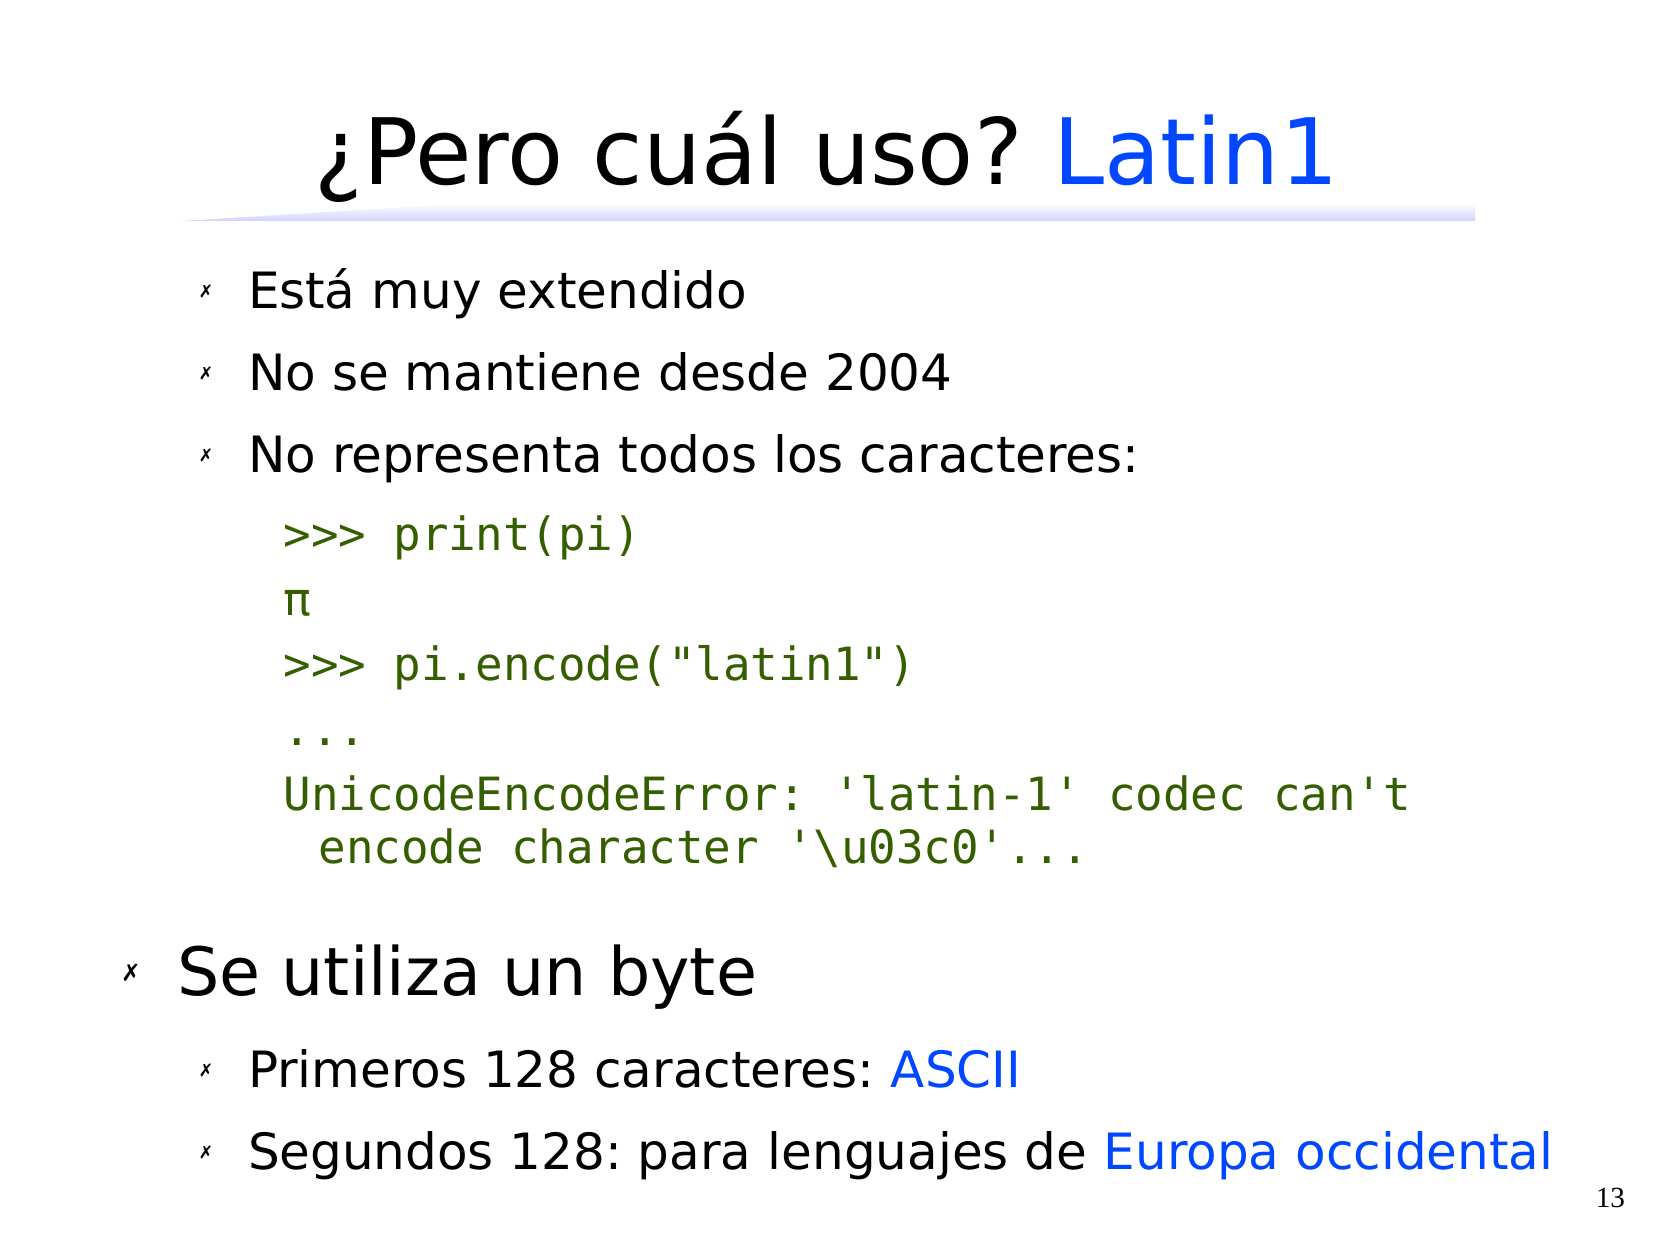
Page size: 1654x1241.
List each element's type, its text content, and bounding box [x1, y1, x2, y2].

title ¿Pero cuál uso? Latin1 [82, 49, 1571, 257]
list Está muy extendido No se mantiene desde 2004 No representa todos los caracteres: >>> print(pi) π >>> pi.encode("latin1") ... UnicodeEncodeError: 'latin-1' codec can't encode character '\u03c0'... Se utiliza un byte Primeros 128 caracteres: ASCII Segundos 128: para lenguajes de Europa occidental [106, 262, 1595, 1182]
